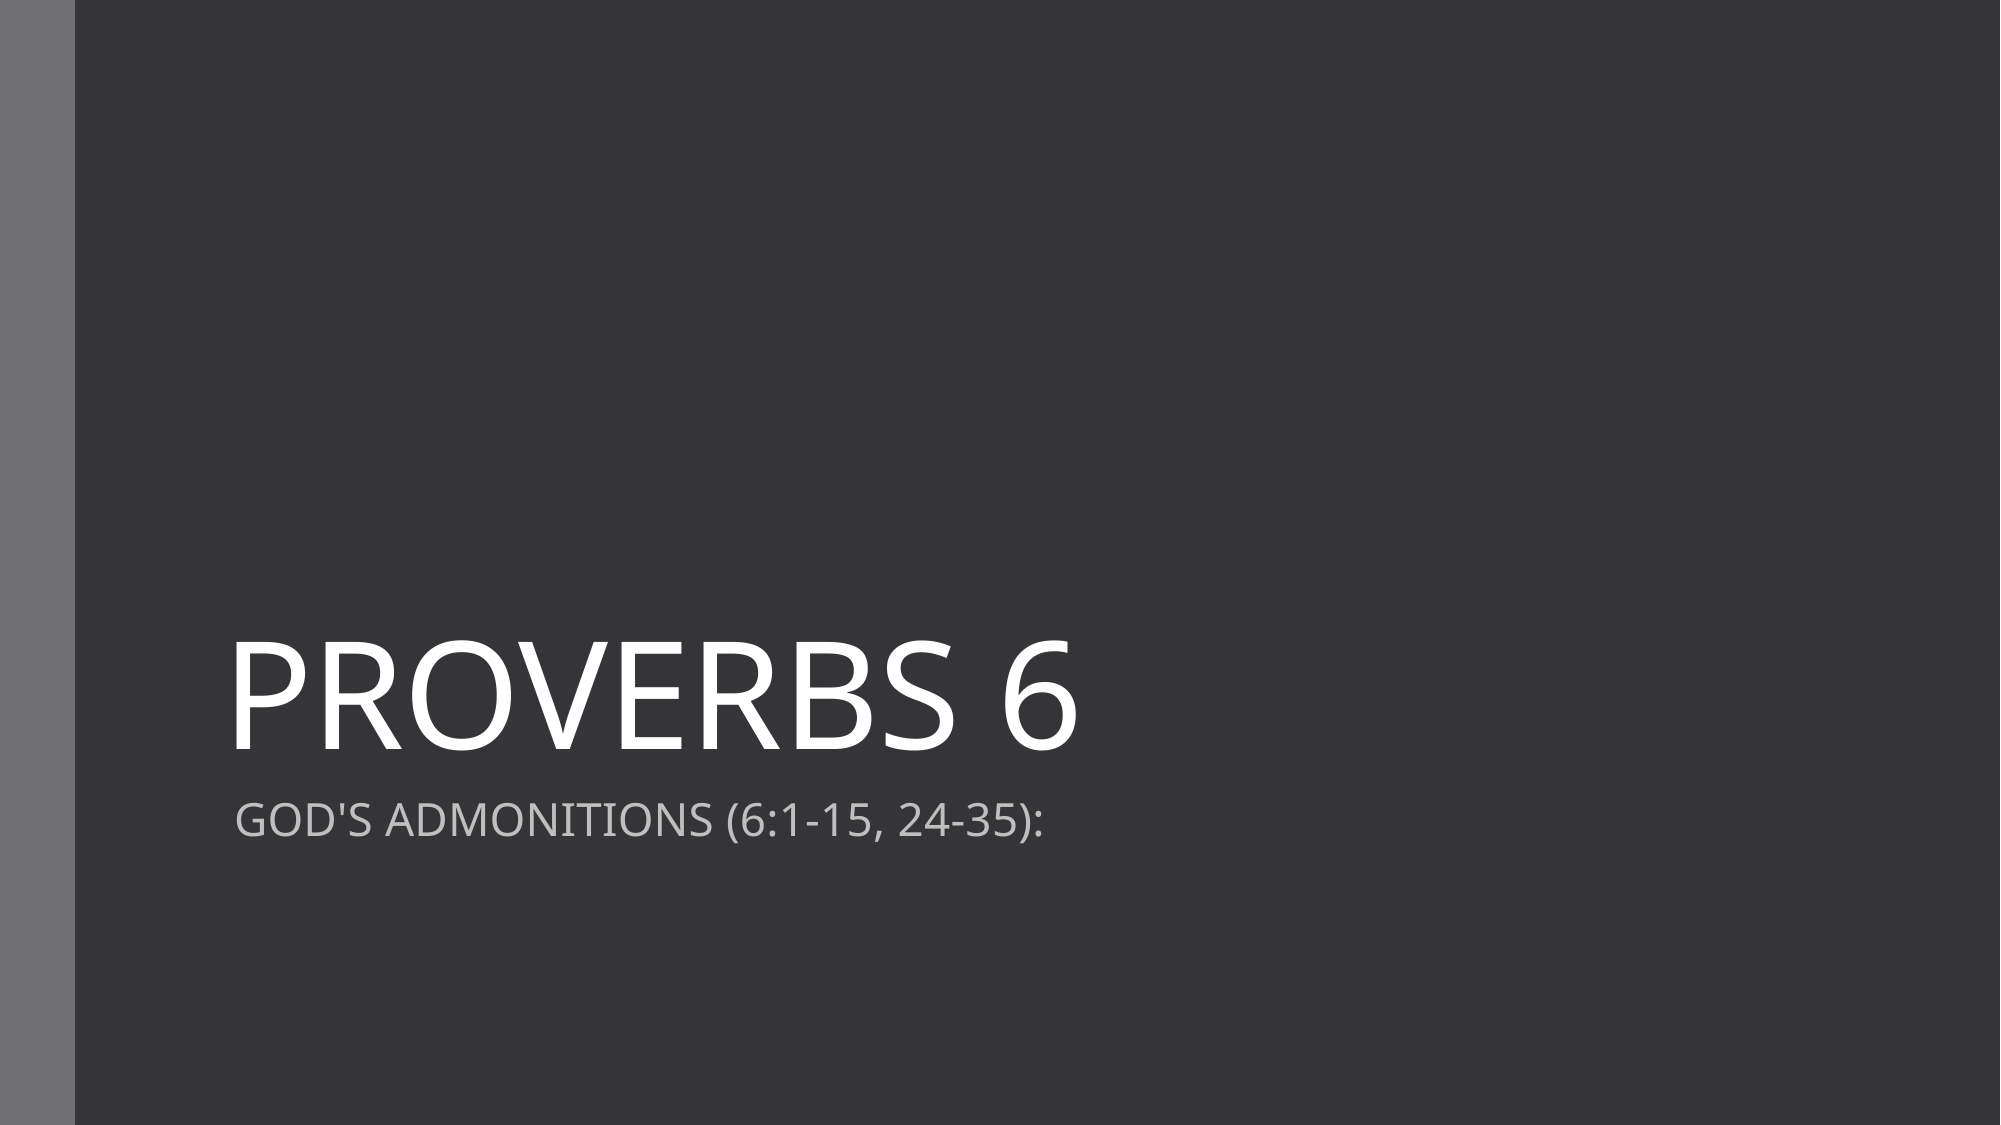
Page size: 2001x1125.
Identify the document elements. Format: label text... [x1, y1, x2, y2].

subtitle GOD'S ADMONITIONS (6:1-15, 24-35): [206, 787, 1752, 1066]
title PROVERBS 6 [206, 124, 1752, 787]
